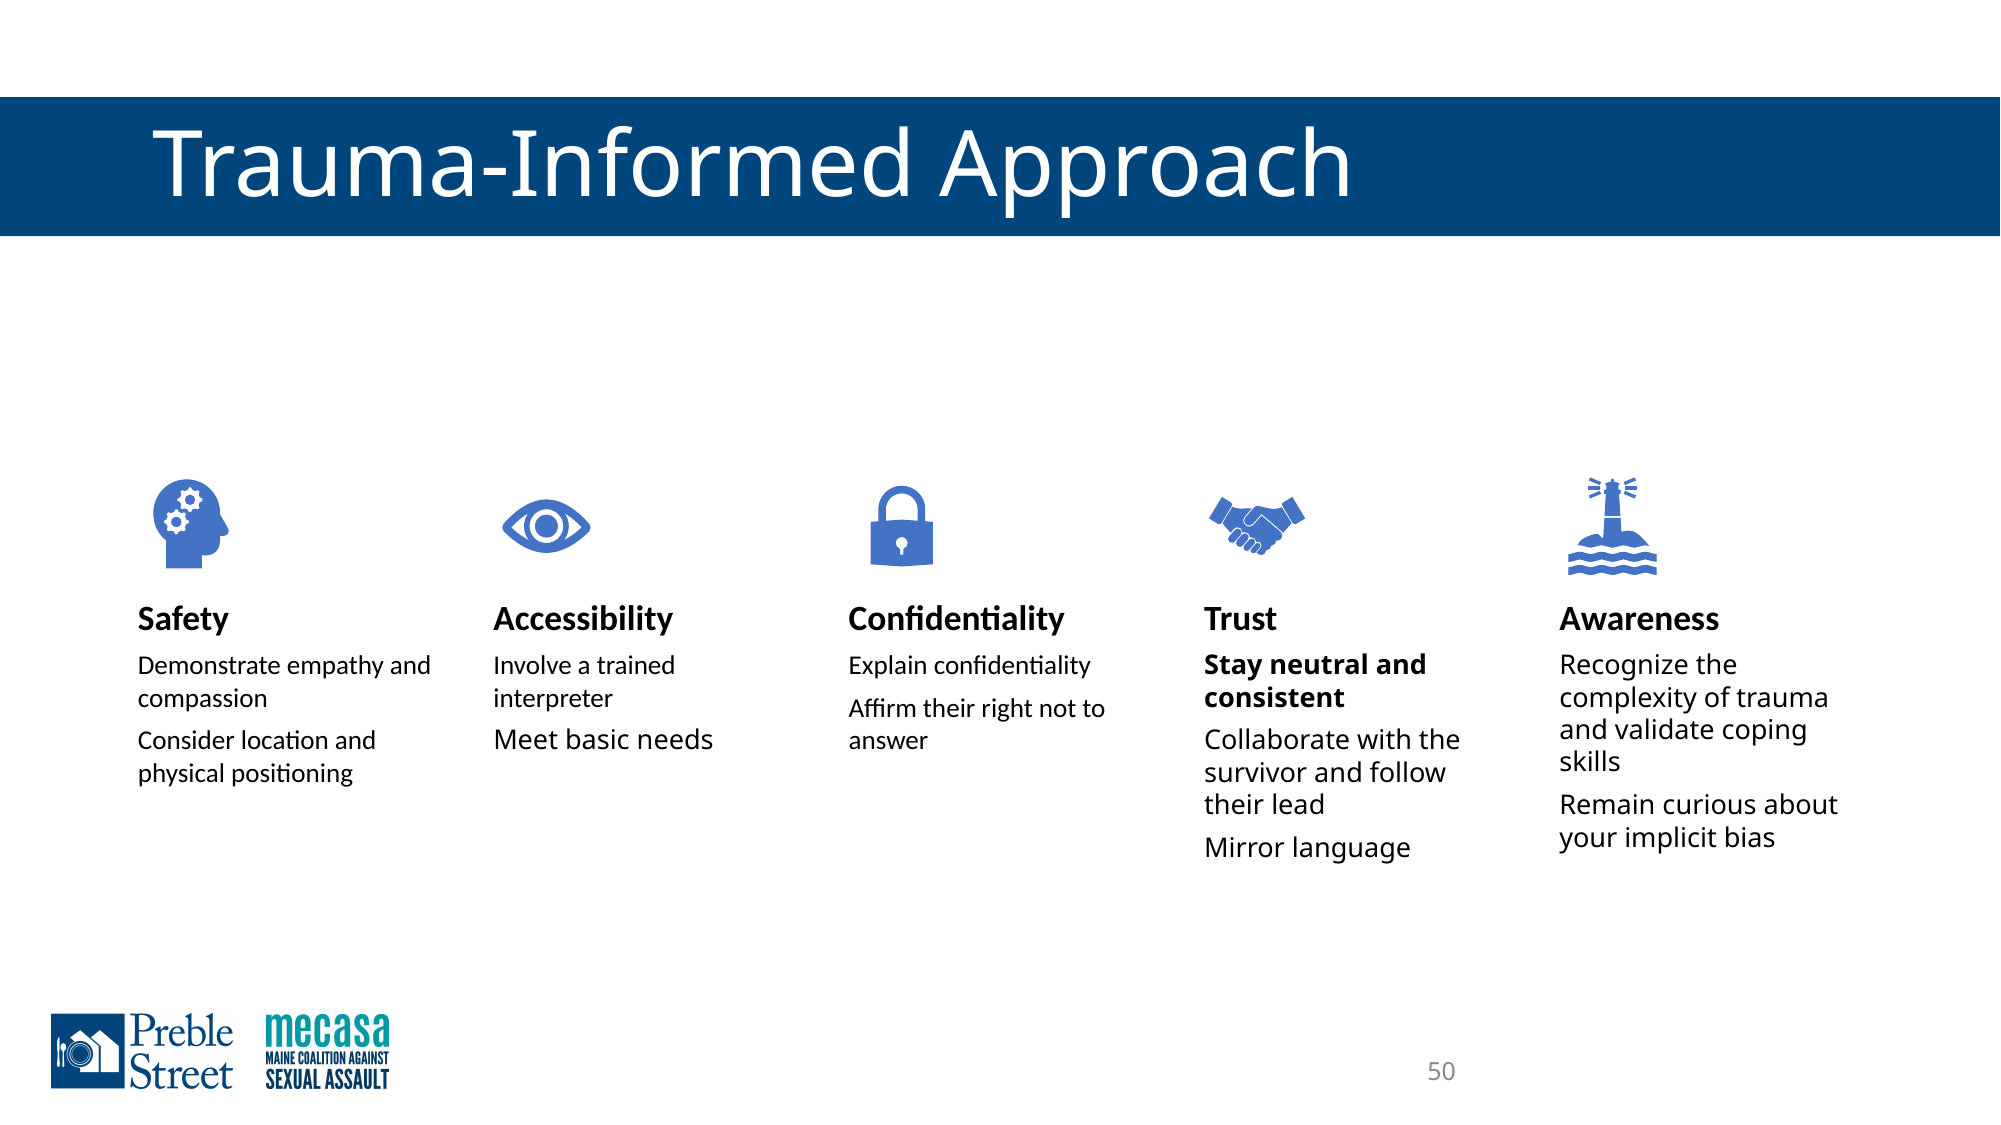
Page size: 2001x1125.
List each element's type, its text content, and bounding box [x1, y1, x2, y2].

text_box [138, 473, 244, 579]
text_box Confidentiality [848, 594, 1152, 641]
title Trauma-Informed Approach [137, 57, 1863, 276]
text_box Awareness [1559, 594, 1862, 641]
text_box Recognize the complexity of trauma and validate coping skills Remain curious about your implicit bias [1559, 647, 1862, 840]
text_box [1204, 473, 1310, 579]
text_box [493, 473, 599, 579]
text_box Trust [1204, 594, 1507, 641]
text_box Safety [138, 594, 441, 641]
text_box [1559, 473, 1665, 579]
slide_number 50 [1412, 1042, 1863, 1103]
text_box Explain confidentiality Affirm their right not to answer [848, 647, 1152, 840]
text_box Stay neutral and consistent Collaborate with the survivor and follow their lead Mirror language [1204, 647, 1507, 840]
text_box Accessibility [493, 594, 796, 641]
text_box Demonstrate empathy and compassion Consider location and physical positioning [138, 647, 441, 840]
text_box [849, 473, 955, 579]
text_box Involve a trained interpreter Meet basic needs [493, 647, 796, 840]
